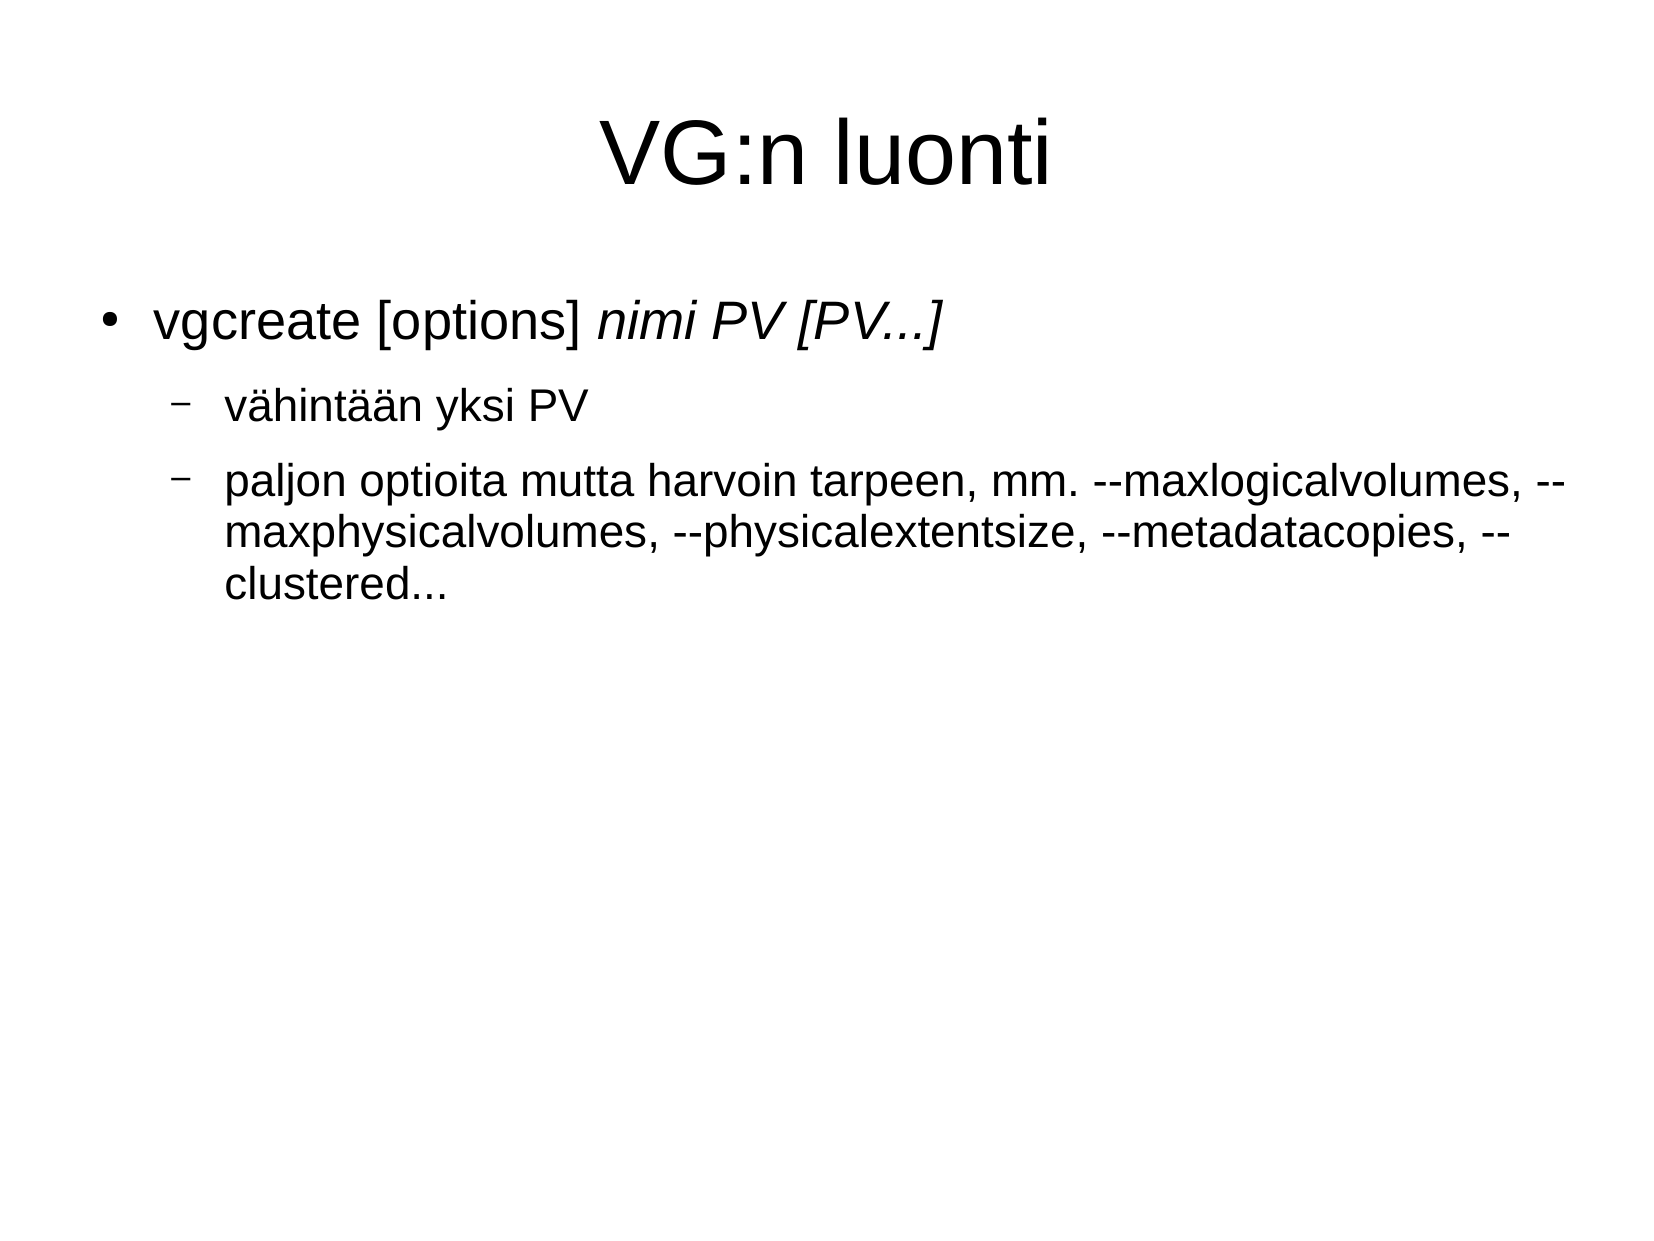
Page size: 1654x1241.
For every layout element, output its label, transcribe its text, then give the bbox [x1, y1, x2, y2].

list vgcreate [options] nimi PV [PV...] vähintään yksi PV paljon optioita mutta harvoin tarpeen, mm. --maxlogicalvolumes, --maxphysicalvolumes, --physicalextentsize, --metadatacopies, --clustered... [82, 290, 1571, 1010]
title VG:n luonti [82, 49, 1571, 257]
